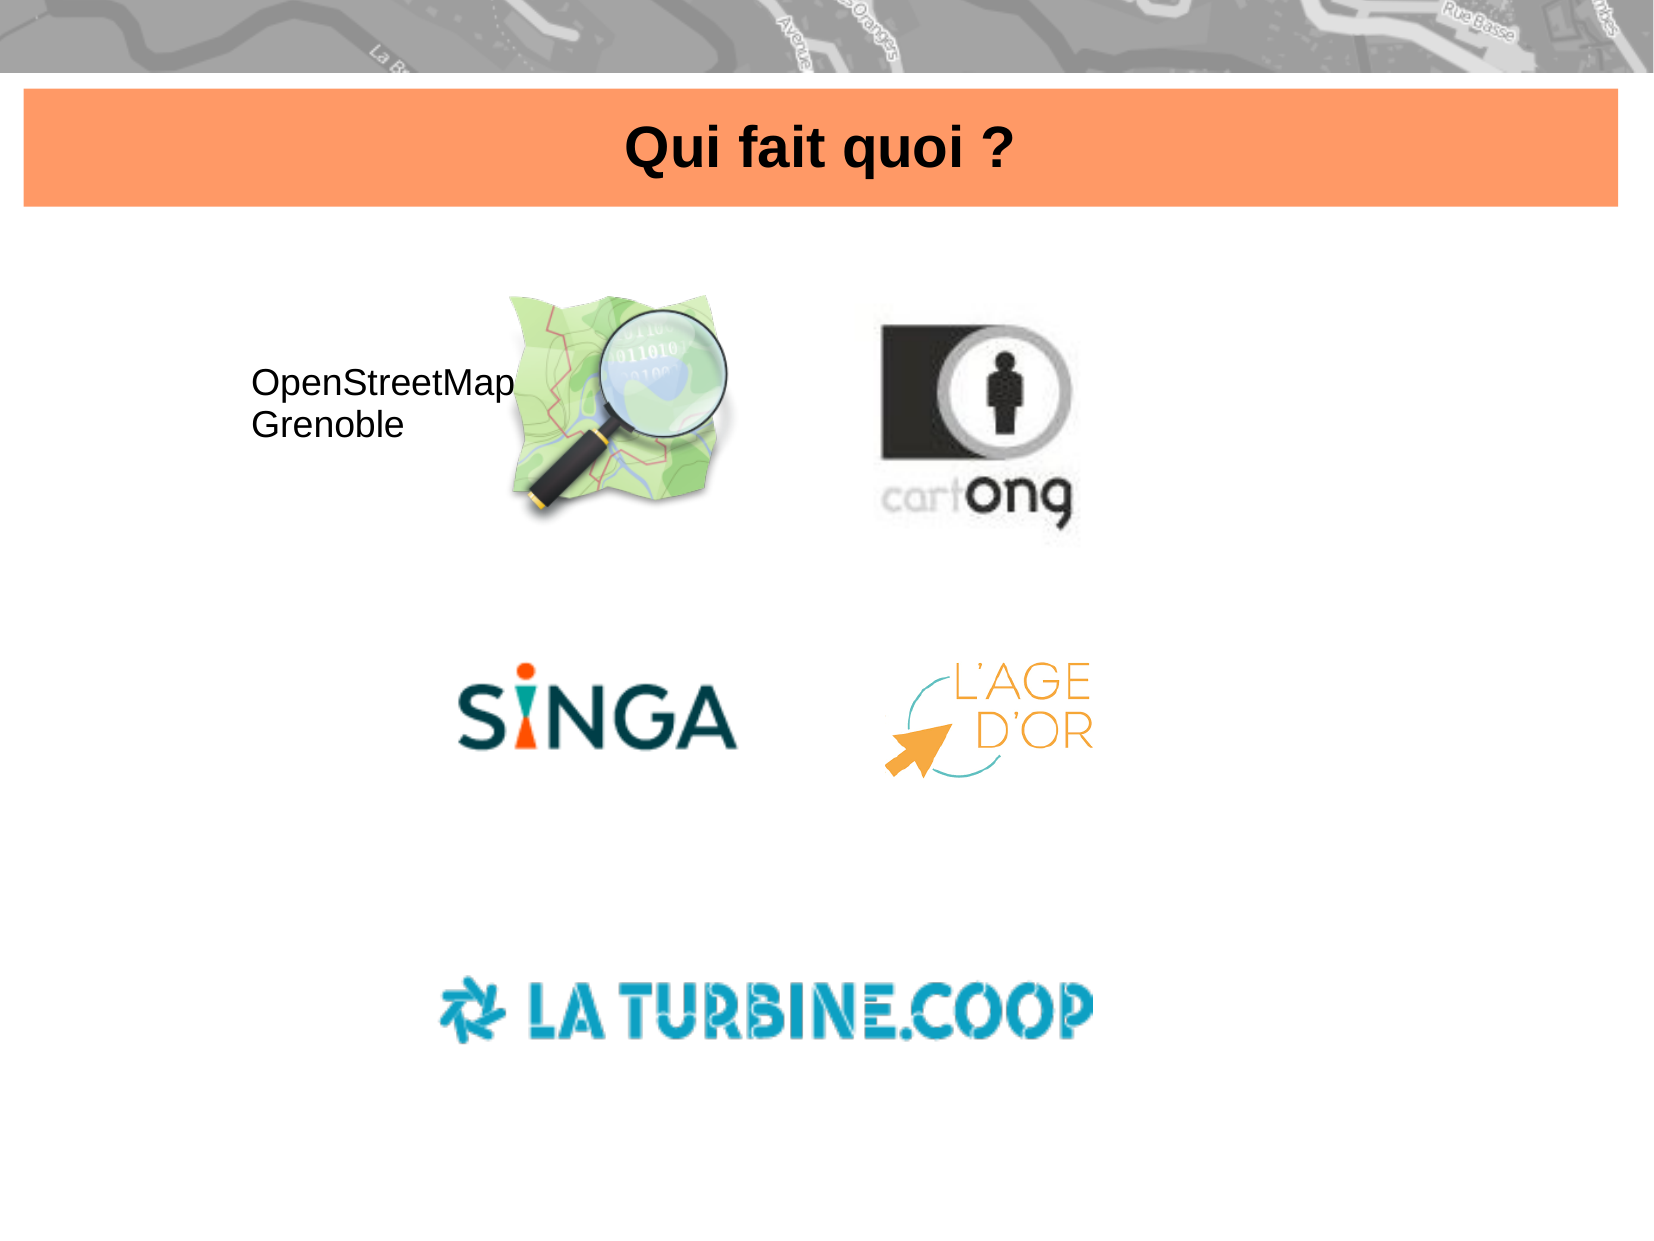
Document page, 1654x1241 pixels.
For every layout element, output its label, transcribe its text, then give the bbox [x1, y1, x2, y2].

table_header [826, 12, 1240, 77]
picture [501, 295, 739, 532]
picture [425, 974, 1093, 1077]
picture [885, 620, 1093, 827]
picture [0, 0, 1654, 73]
table_header [1240, 12, 1653, 77]
text_box OpenStreetMap Grenoble [236, 354, 530, 454]
picture [844, 295, 1123, 571]
text_box Qui fait quoi ? [23, 88, 1619, 207]
table_header [413, 12, 826, 77]
table_header [0, 12, 413, 77]
picture [434, 649, 768, 775]
